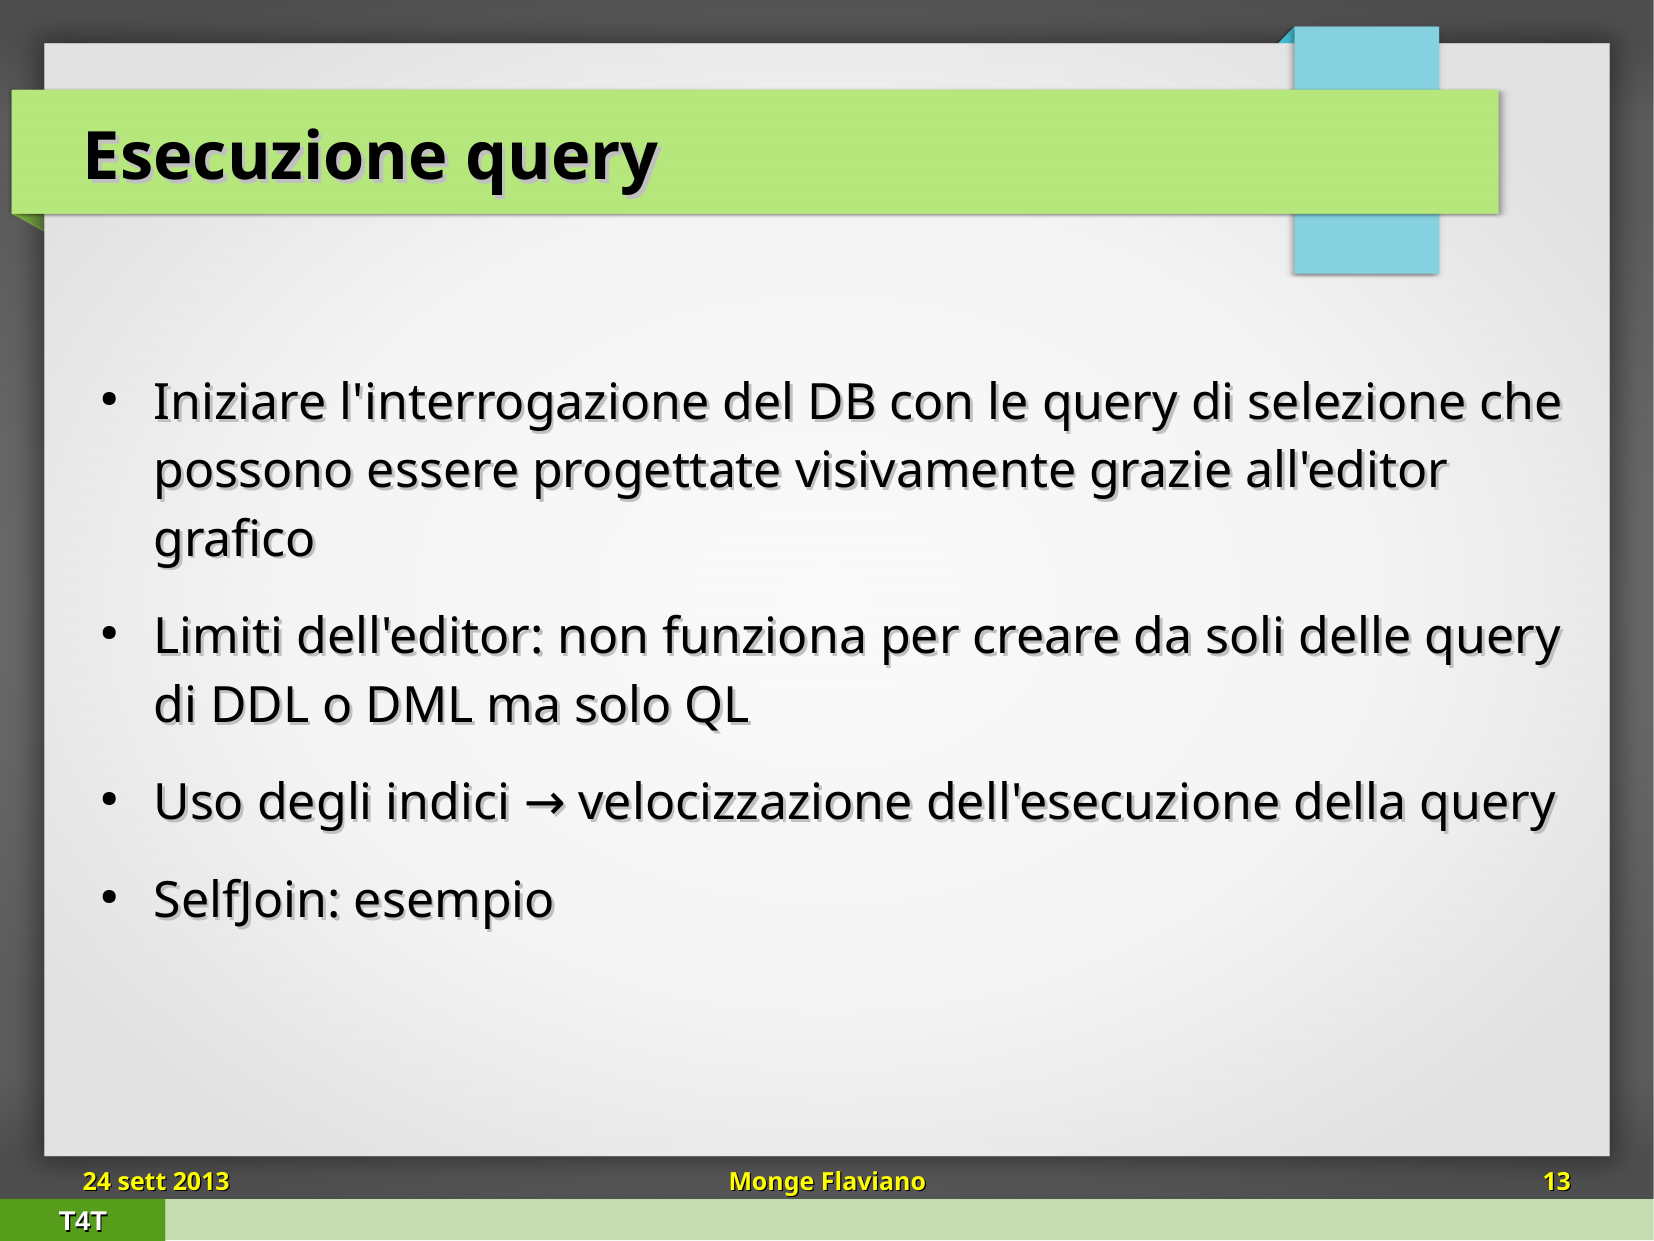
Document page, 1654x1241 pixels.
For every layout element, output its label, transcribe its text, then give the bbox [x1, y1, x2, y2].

list Iniziare l'interrogazione del DB con le query di selezione che possono essere progettate visivamente grazie all'editor grafico Limiti dell'editor: non funziona per creare da soli delle query di DDL o DML ma solo QL Uso degli indici → velocizzazione dell'esecuzione della query SelfJoin: esempio [82, 366, 1571, 1086]
title Esecuzione query [82, 94, 1264, 213]
picture [0, 0, 1654, 1198]
